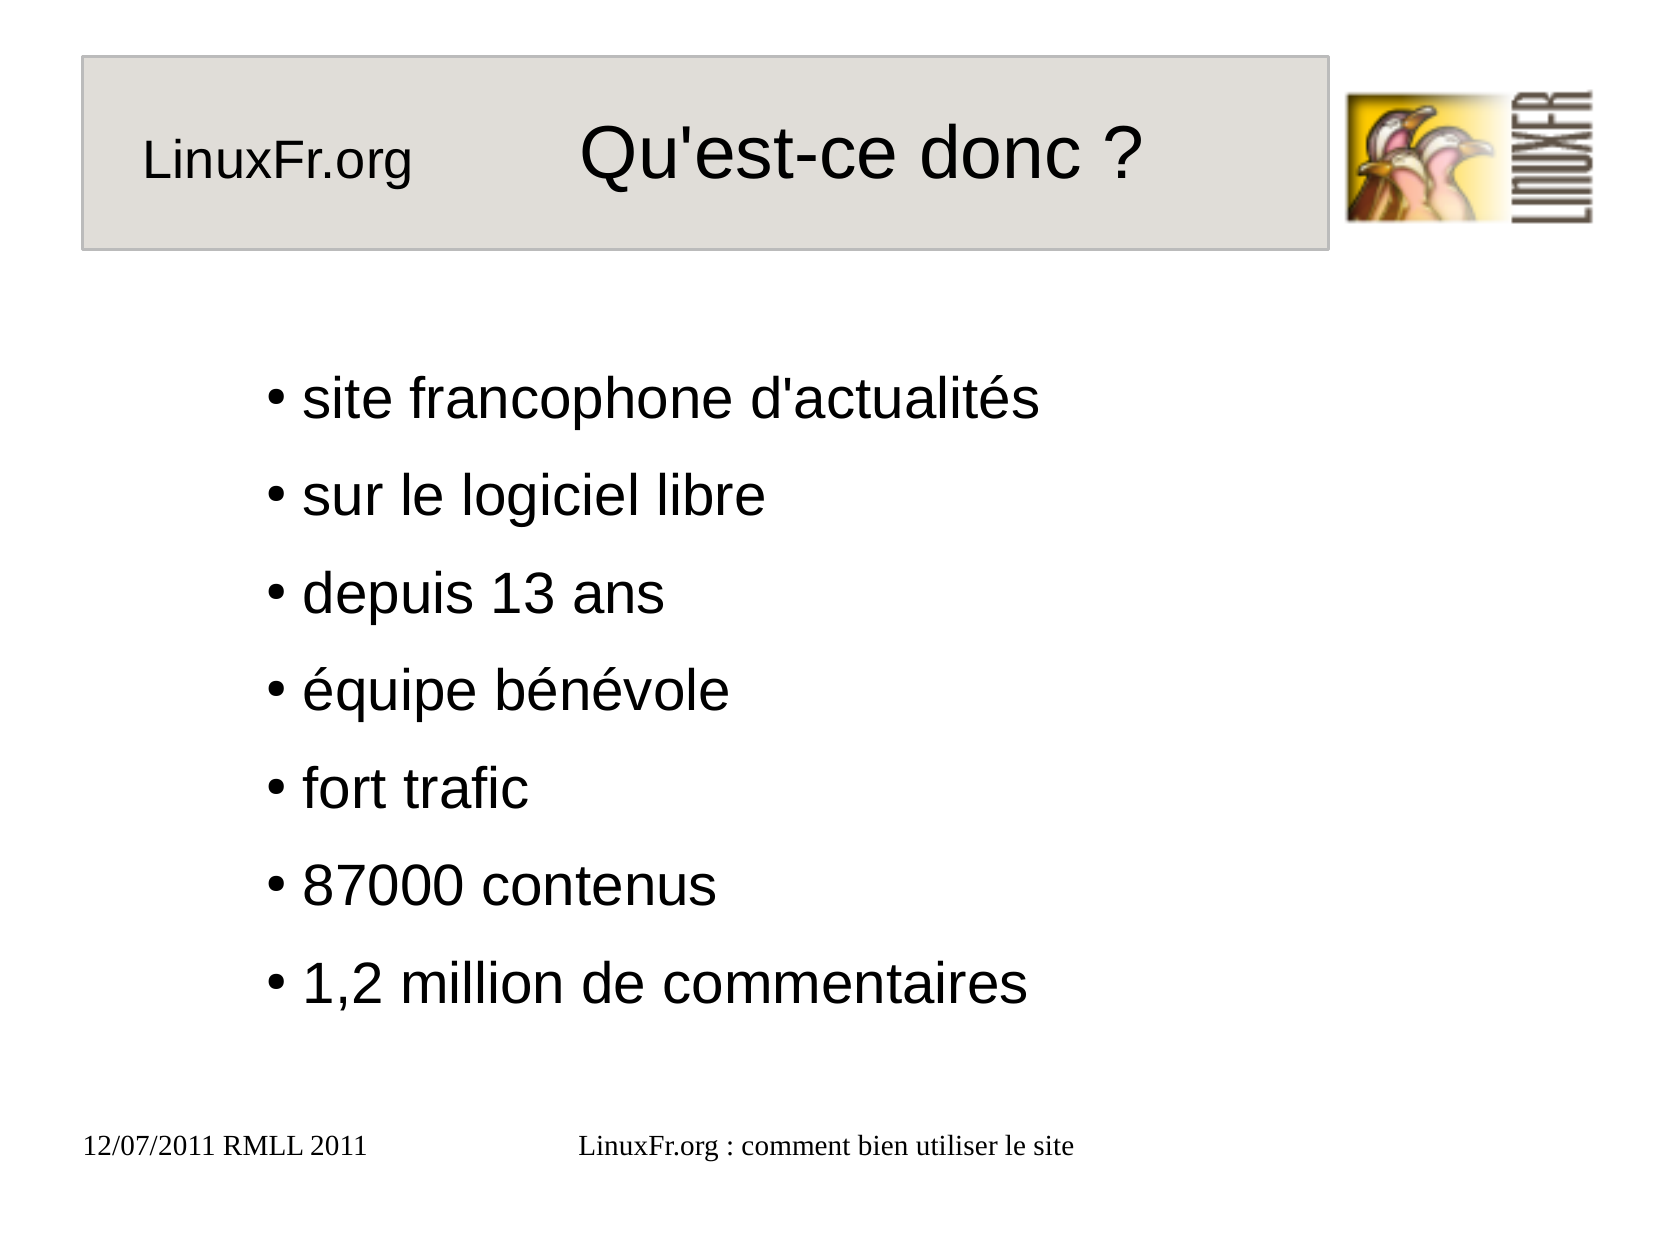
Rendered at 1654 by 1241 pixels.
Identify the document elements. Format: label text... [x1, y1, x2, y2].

subtitle site francophone d'actualités sur le logiciel libre depuis 13 ans équipe bénévole fort trafic 87000 contenus 1,2 million de commentaires [230, 235, 1477, 1070]
title LinuxFr.org Qu'est-ce donc ? [82, 56, 1329, 250]
picture [1341, 88, 1601, 229]
